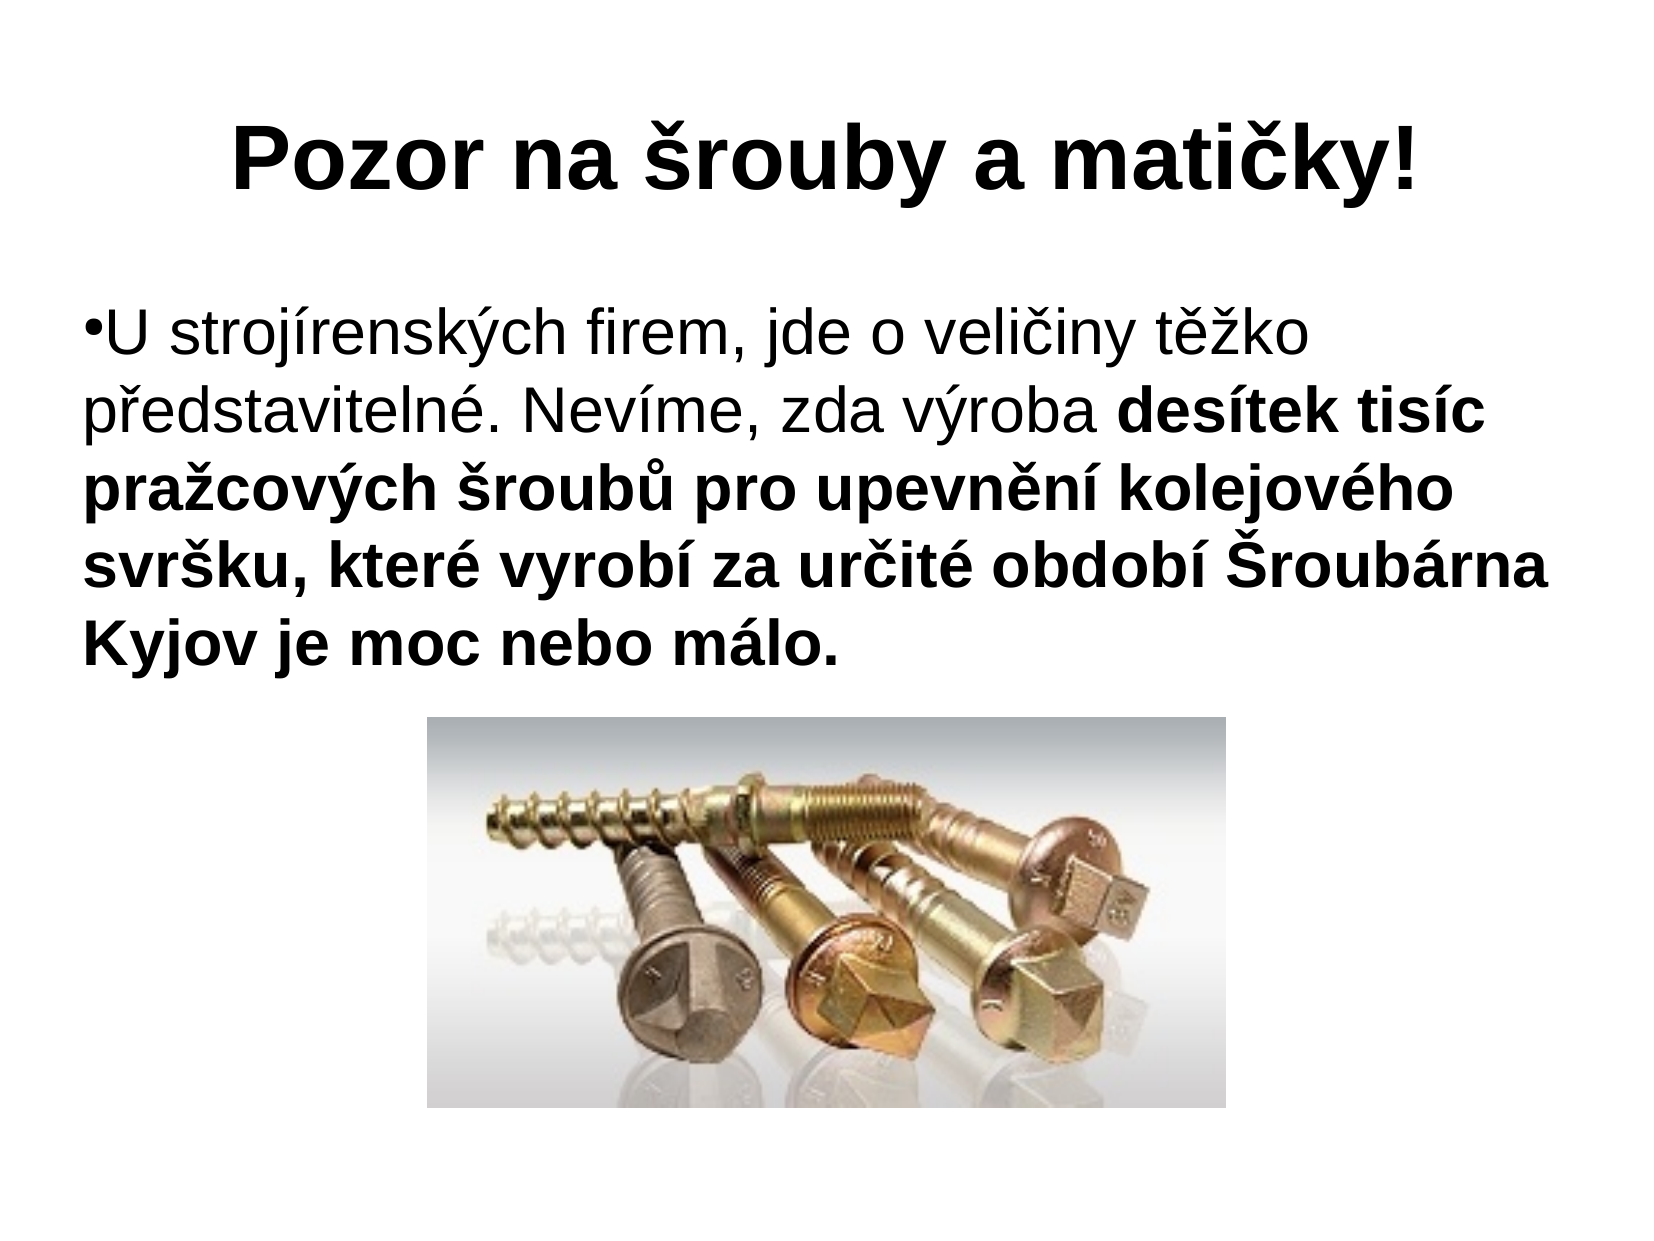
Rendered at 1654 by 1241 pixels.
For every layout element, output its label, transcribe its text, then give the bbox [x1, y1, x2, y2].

list U strojírenských firem, jde o veličiny těžko představitelné. Nevíme, zda výroba desítek tisíc pražcových šroubů pro upevnění kolejového svršku, které vyrobí za určité období Šroubárna Kyjov je moc nebo málo. [82, 290, 1571, 681]
picture [427, 717, 1226, 1109]
title Pozor na šrouby a matičky! [82, 49, 1571, 257]
